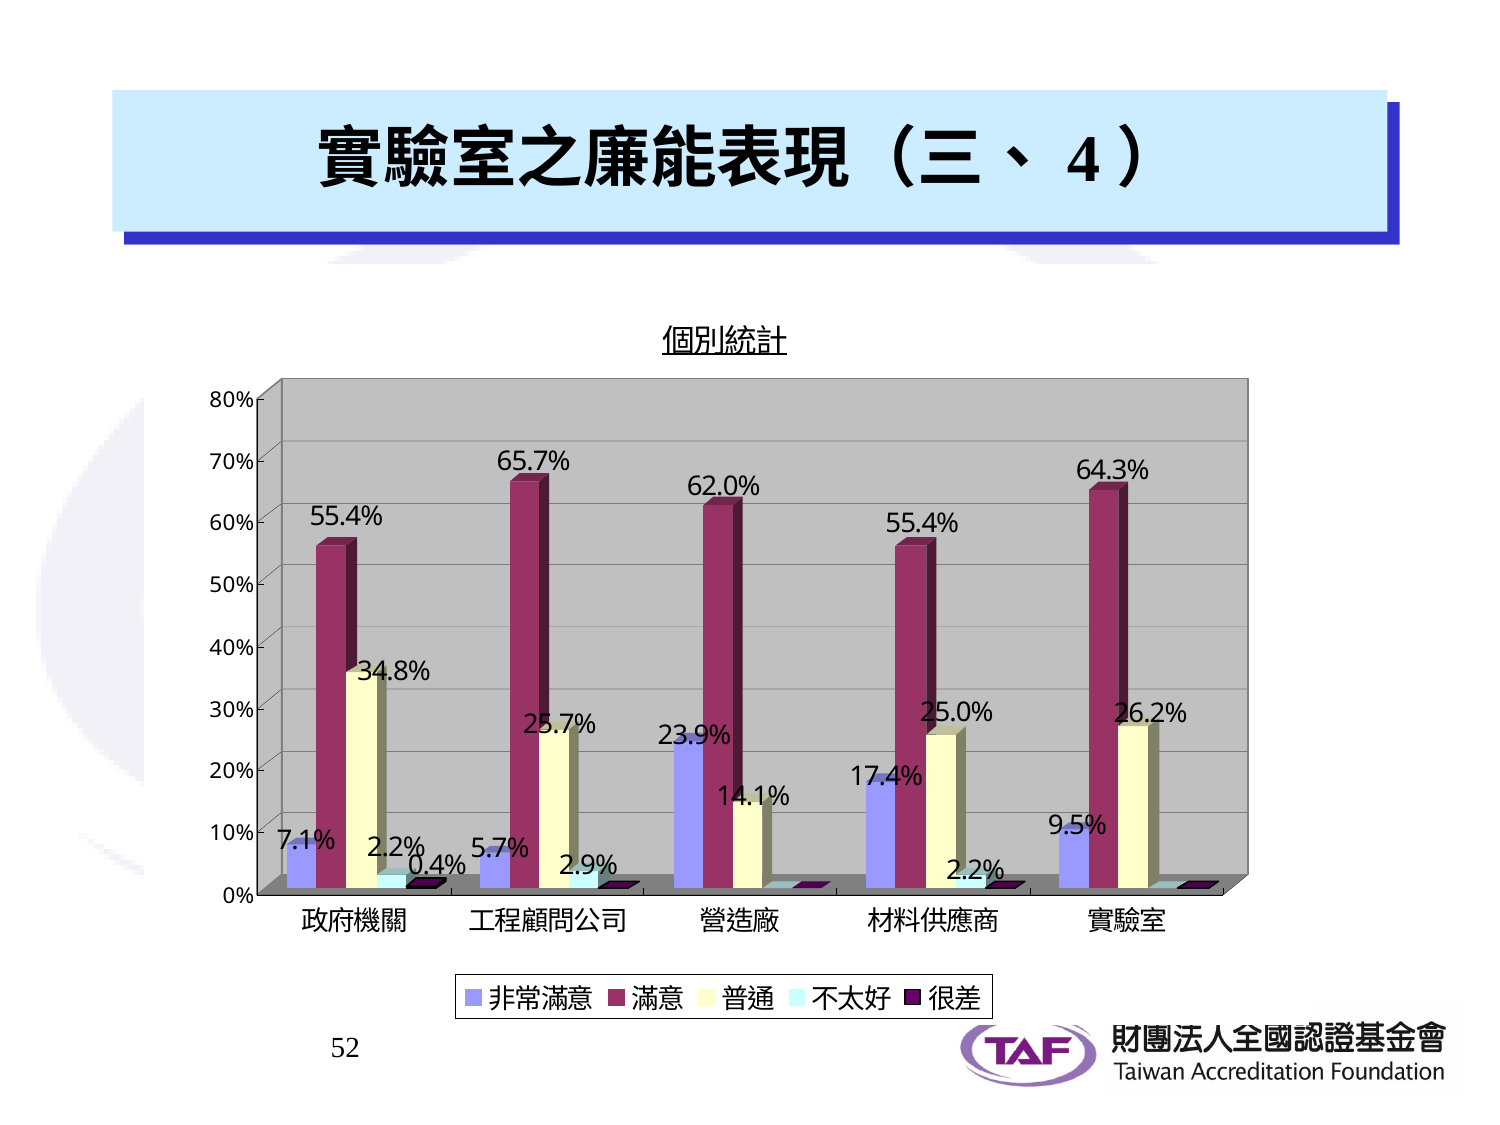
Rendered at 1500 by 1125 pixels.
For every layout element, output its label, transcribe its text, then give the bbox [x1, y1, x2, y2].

text_box <編號> [199, 1021, 376, 1125]
title 實驗室之廉能表現（三、4） [112, 90, 1388, 232]
picture [135, 255, 1462, 1097]
